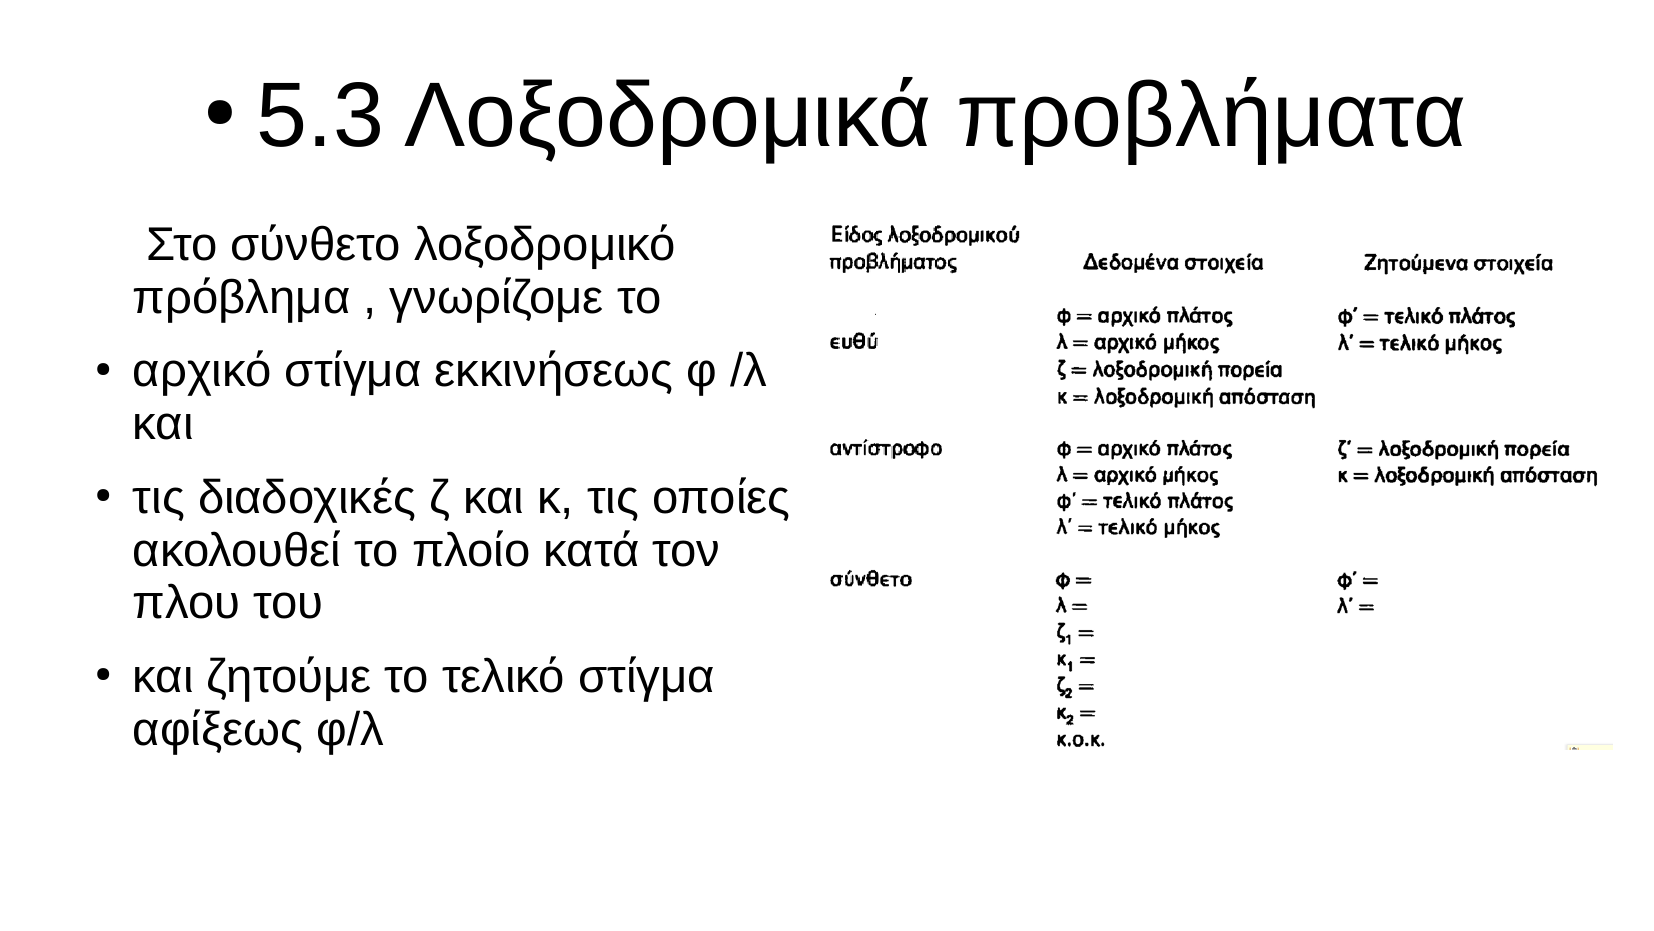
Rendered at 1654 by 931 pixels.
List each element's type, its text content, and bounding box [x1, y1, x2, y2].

title 5.3 Λοξοδρομικά προβλήματα [82, 37, 1571, 193]
picture [825, 217, 1613, 751]
list Στο σύνθετο λοξοδρομικό πρόβλημα , γνωρίζομε το αρχικό στίγμα εκκινήσεως φ /λ και τις διαδοχικές ζ και κ, τις οποίες ακολουθεί το πλοίο κατά τον πλου του και ζητούμε το τελικό στίγμα αφίξεως φ/λ [82, 217, 809, 758]
